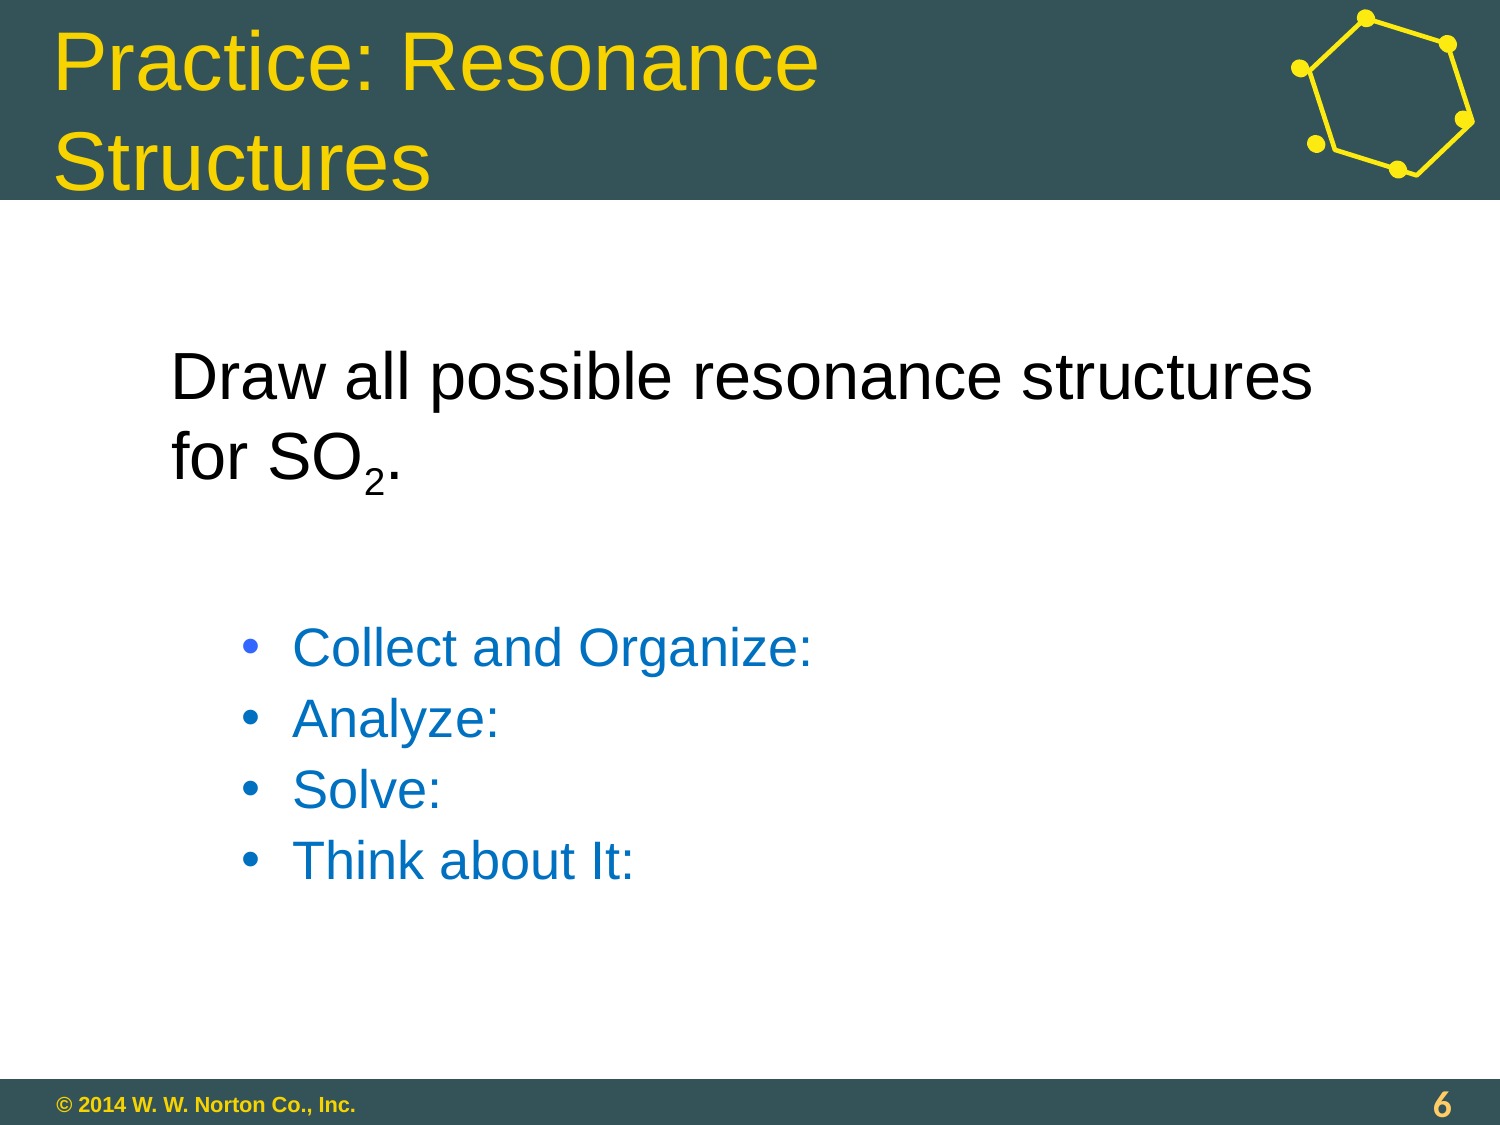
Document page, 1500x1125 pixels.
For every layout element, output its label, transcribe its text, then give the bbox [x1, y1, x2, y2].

title Practice: Resonance Structures [37, 19, 1118, 195]
list Draw all possible resonance structures for SO2. [99, 324, 1375, 525]
slide_number <number> [1417, 1076, 1468, 1125]
text_box Collect and Organize: Analyze: Solve: Think about It: [187, 612, 994, 899]
